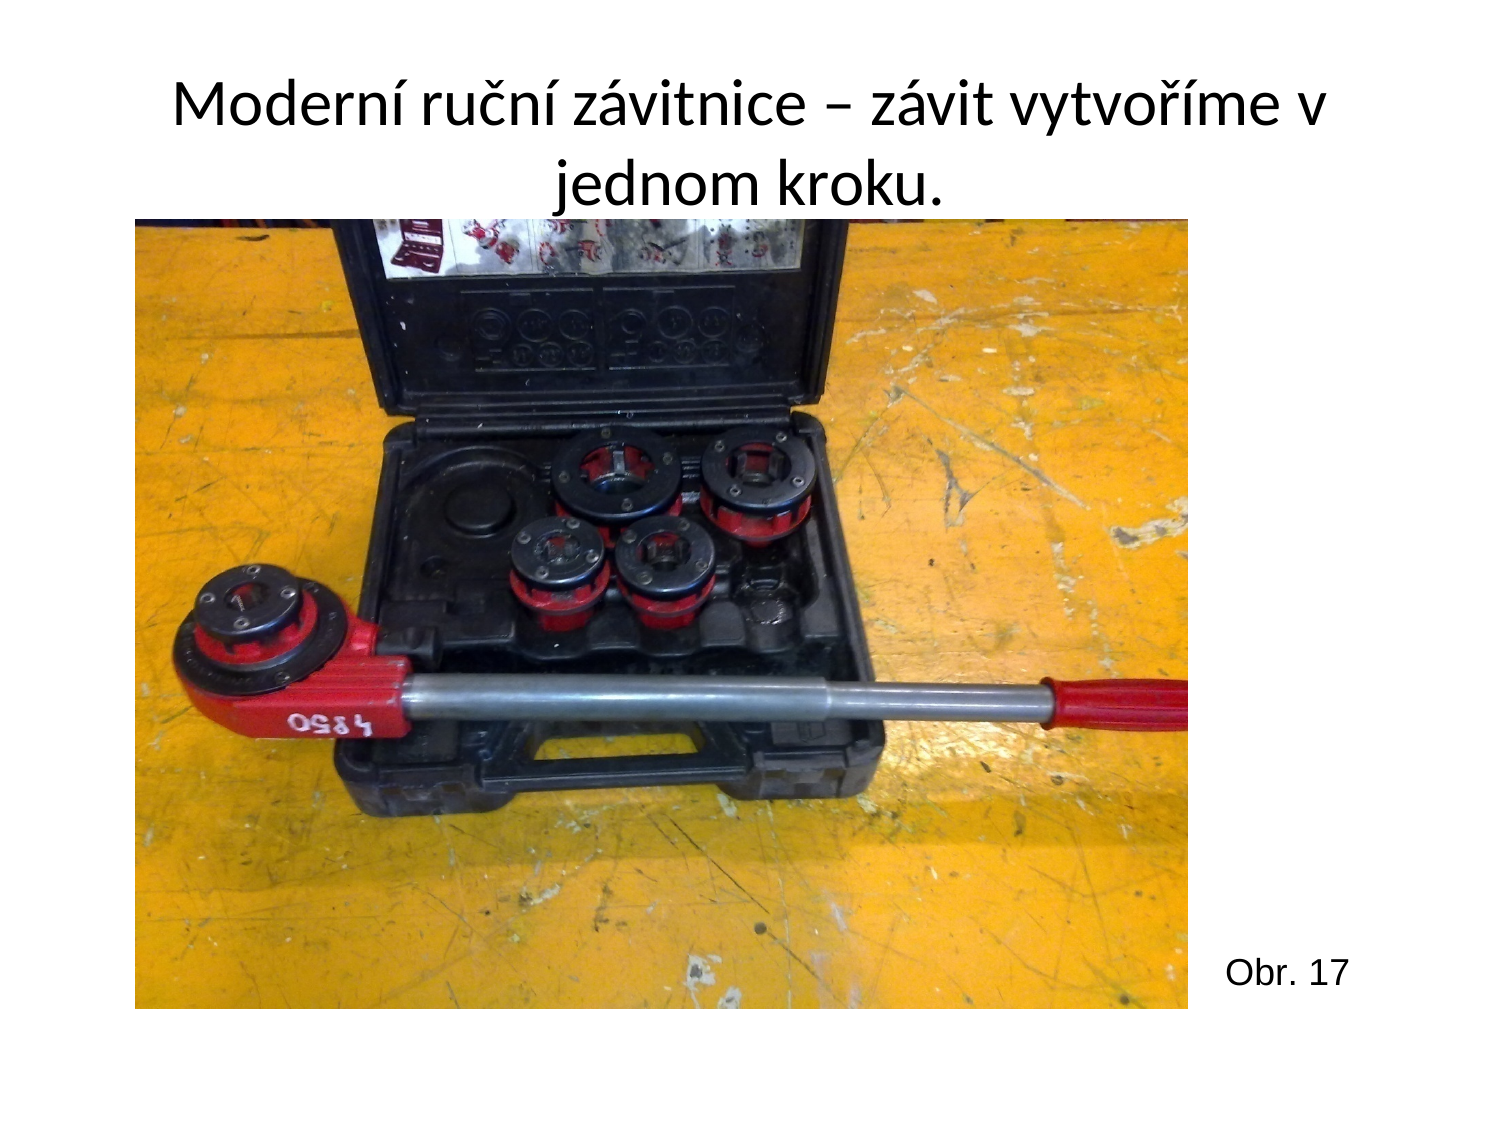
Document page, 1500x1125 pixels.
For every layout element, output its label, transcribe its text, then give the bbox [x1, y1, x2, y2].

title Moderní ruční závitnice – závit vytvoříme v jednom kroku. [75, 45, 1426, 233]
text_box Obr. 17 [1210, 940, 1366, 1001]
text_box [135, 220, 1188, 1009]
